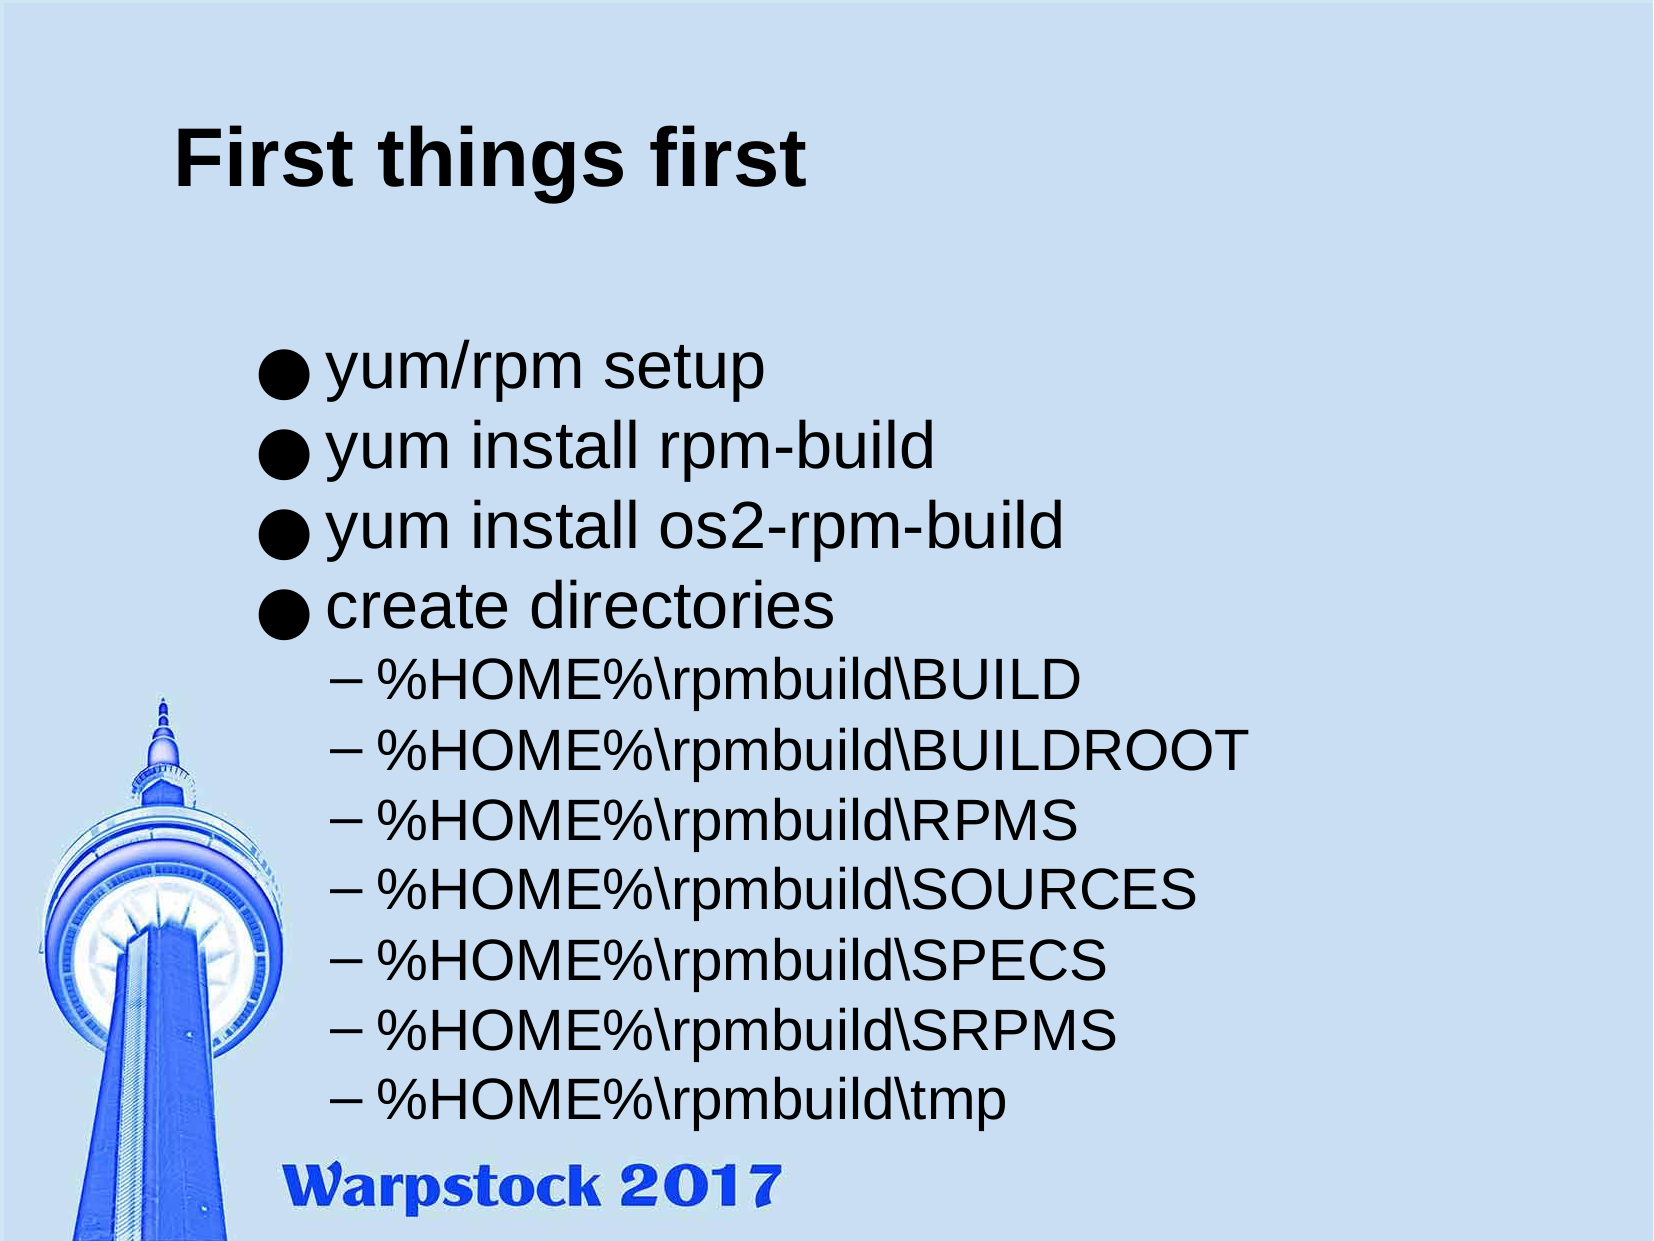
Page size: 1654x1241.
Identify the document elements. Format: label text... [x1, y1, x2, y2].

picture [4, 3, 1654, 1241]
text_box yum/rpm setup yum install rpm-build yum install os2-rpm-build create directories %HOME%\rpmbuild\BUILD %HOME%\rpmbuild\BUILDROOT %HOME%\rpmbuild\RPMS %HOME%\rpmbuild\SOURCES %HOME%\rpmbuild\SPECS %HOME%\rpmbuild\SRPMS %HOME%\rpmbuild\tmp [239, 314, 1470, 1094]
text_box First things first [173, 49, 1420, 257]
